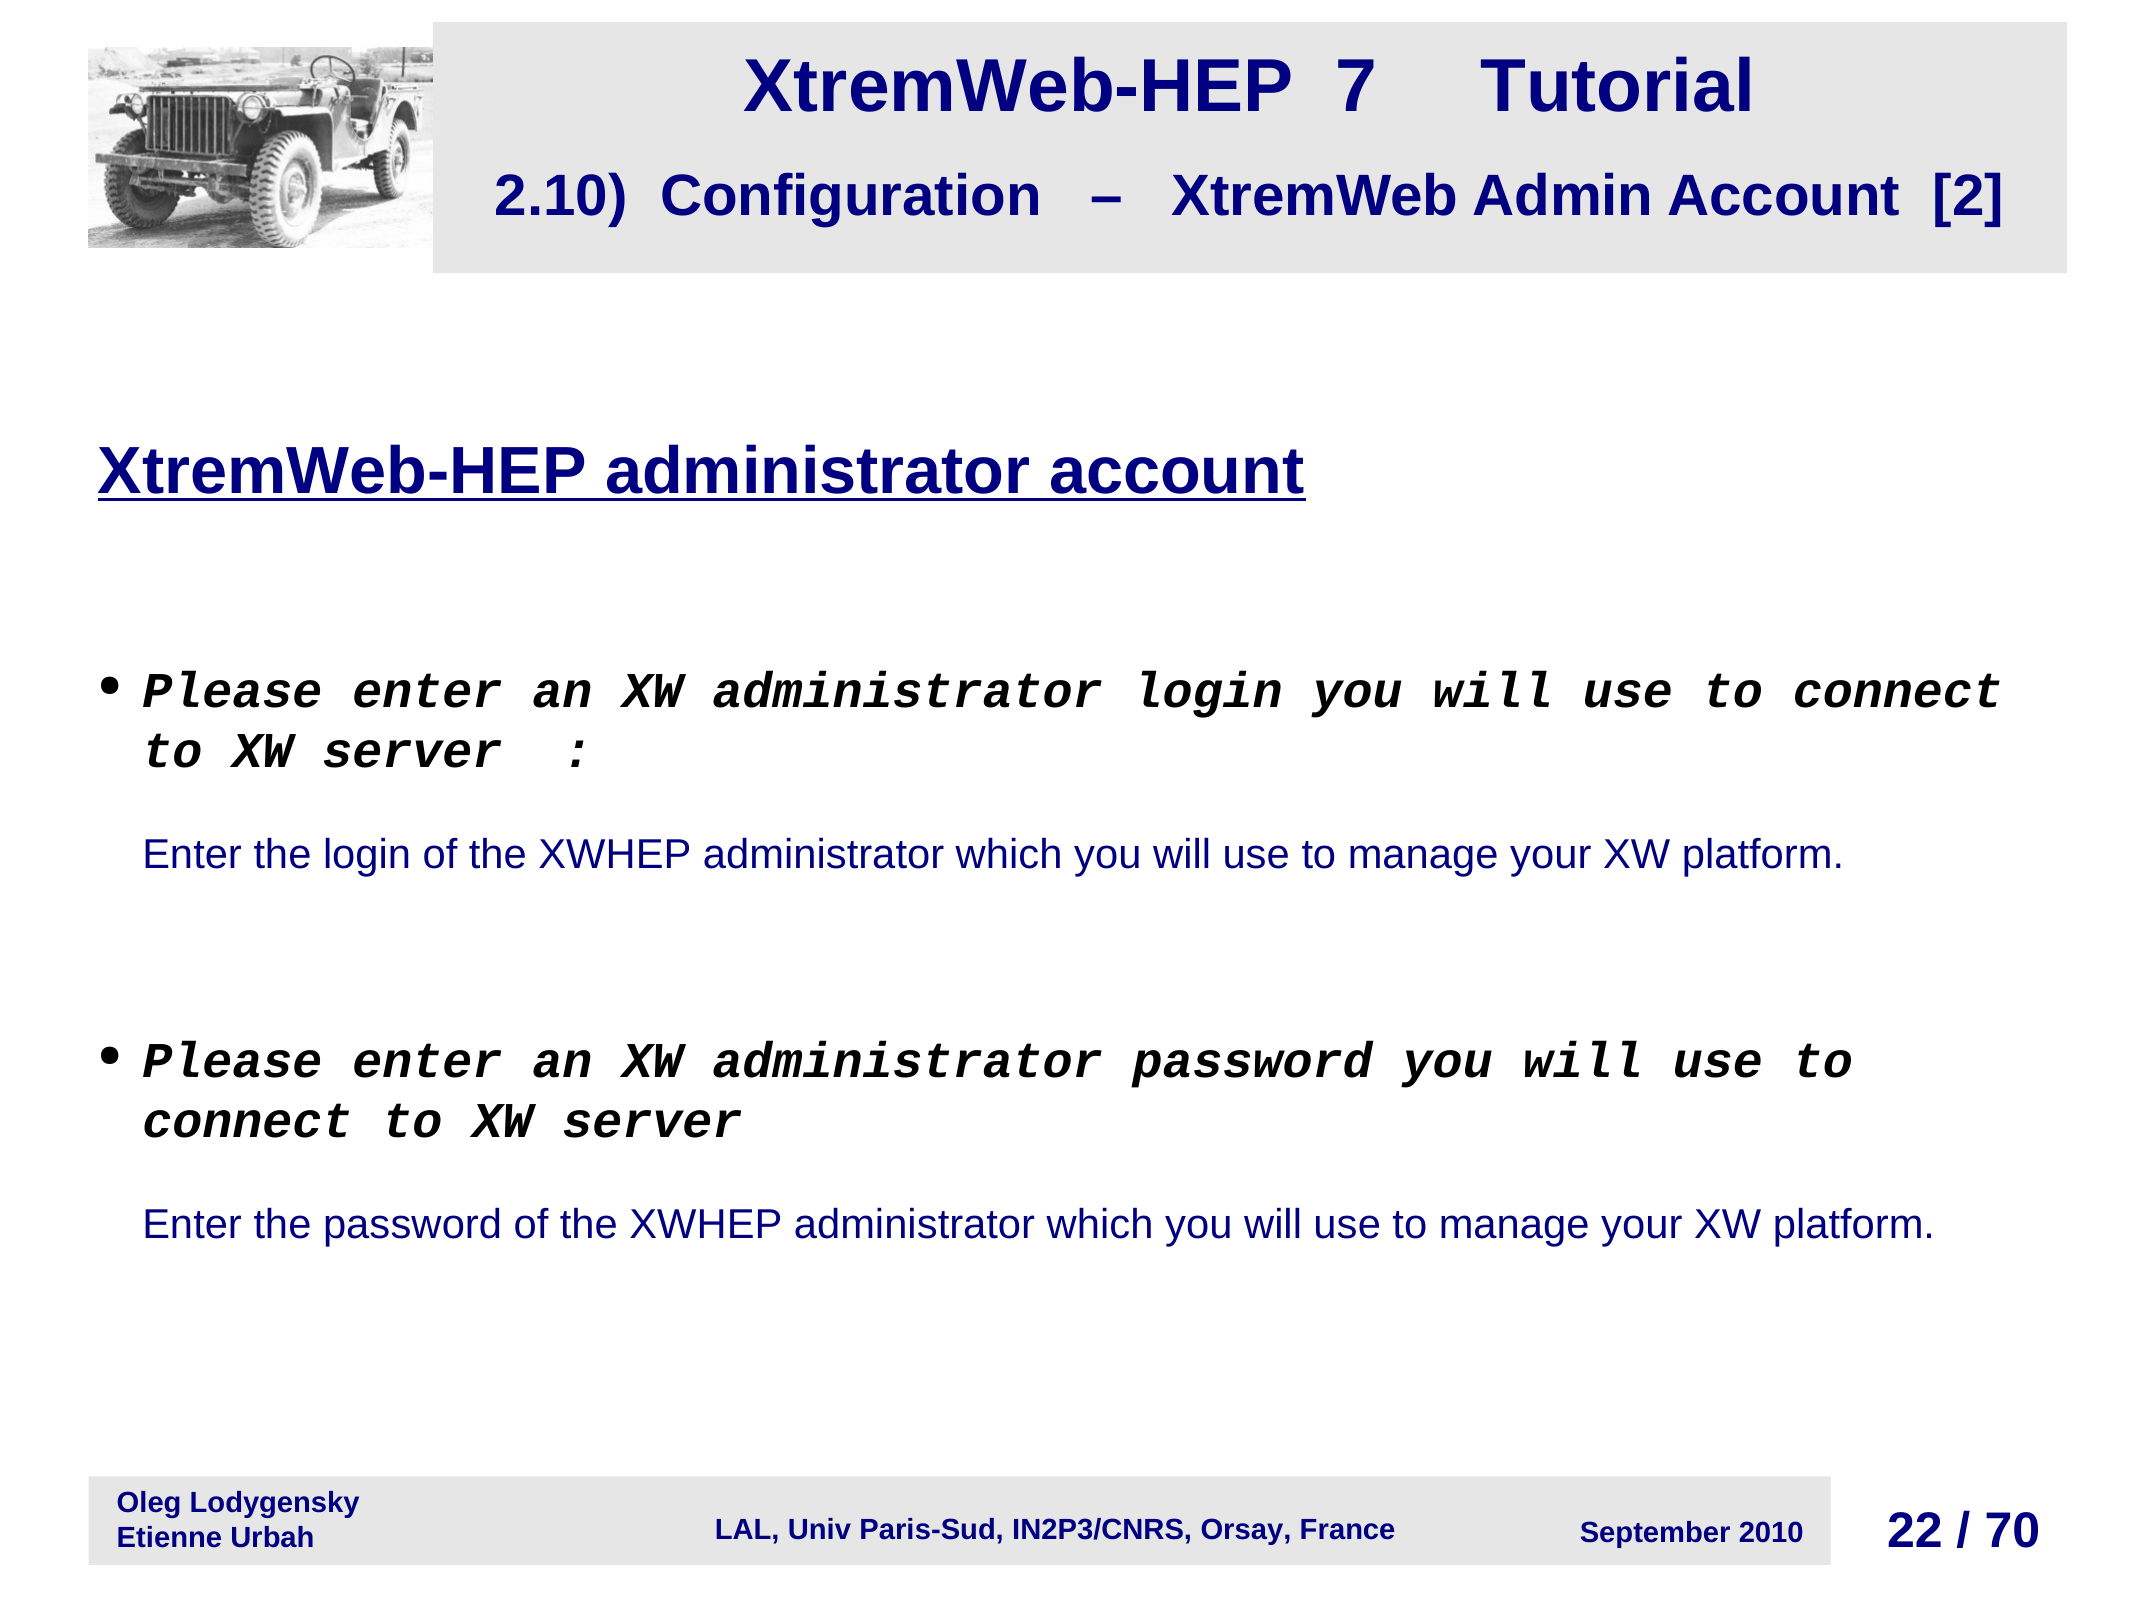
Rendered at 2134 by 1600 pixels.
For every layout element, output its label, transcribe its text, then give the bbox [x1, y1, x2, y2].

text_box XtremWeb-HEP administrator account Please enter an XW administrator login you will use to connect to XW server : Enter the login of the XWHEP administrator which you will use to manage your XW platform. Please enter an XW administrator password you will use to connect to XW server Enter the password of the XWHEP administrator which you will use to manage your XW platform. [88, 427, 2067, 1411]
title 2.10) Configuration – XtremWeb Admin Account [2] [442, 118, 2067, 266]
picture [88, 47, 433, 248]
